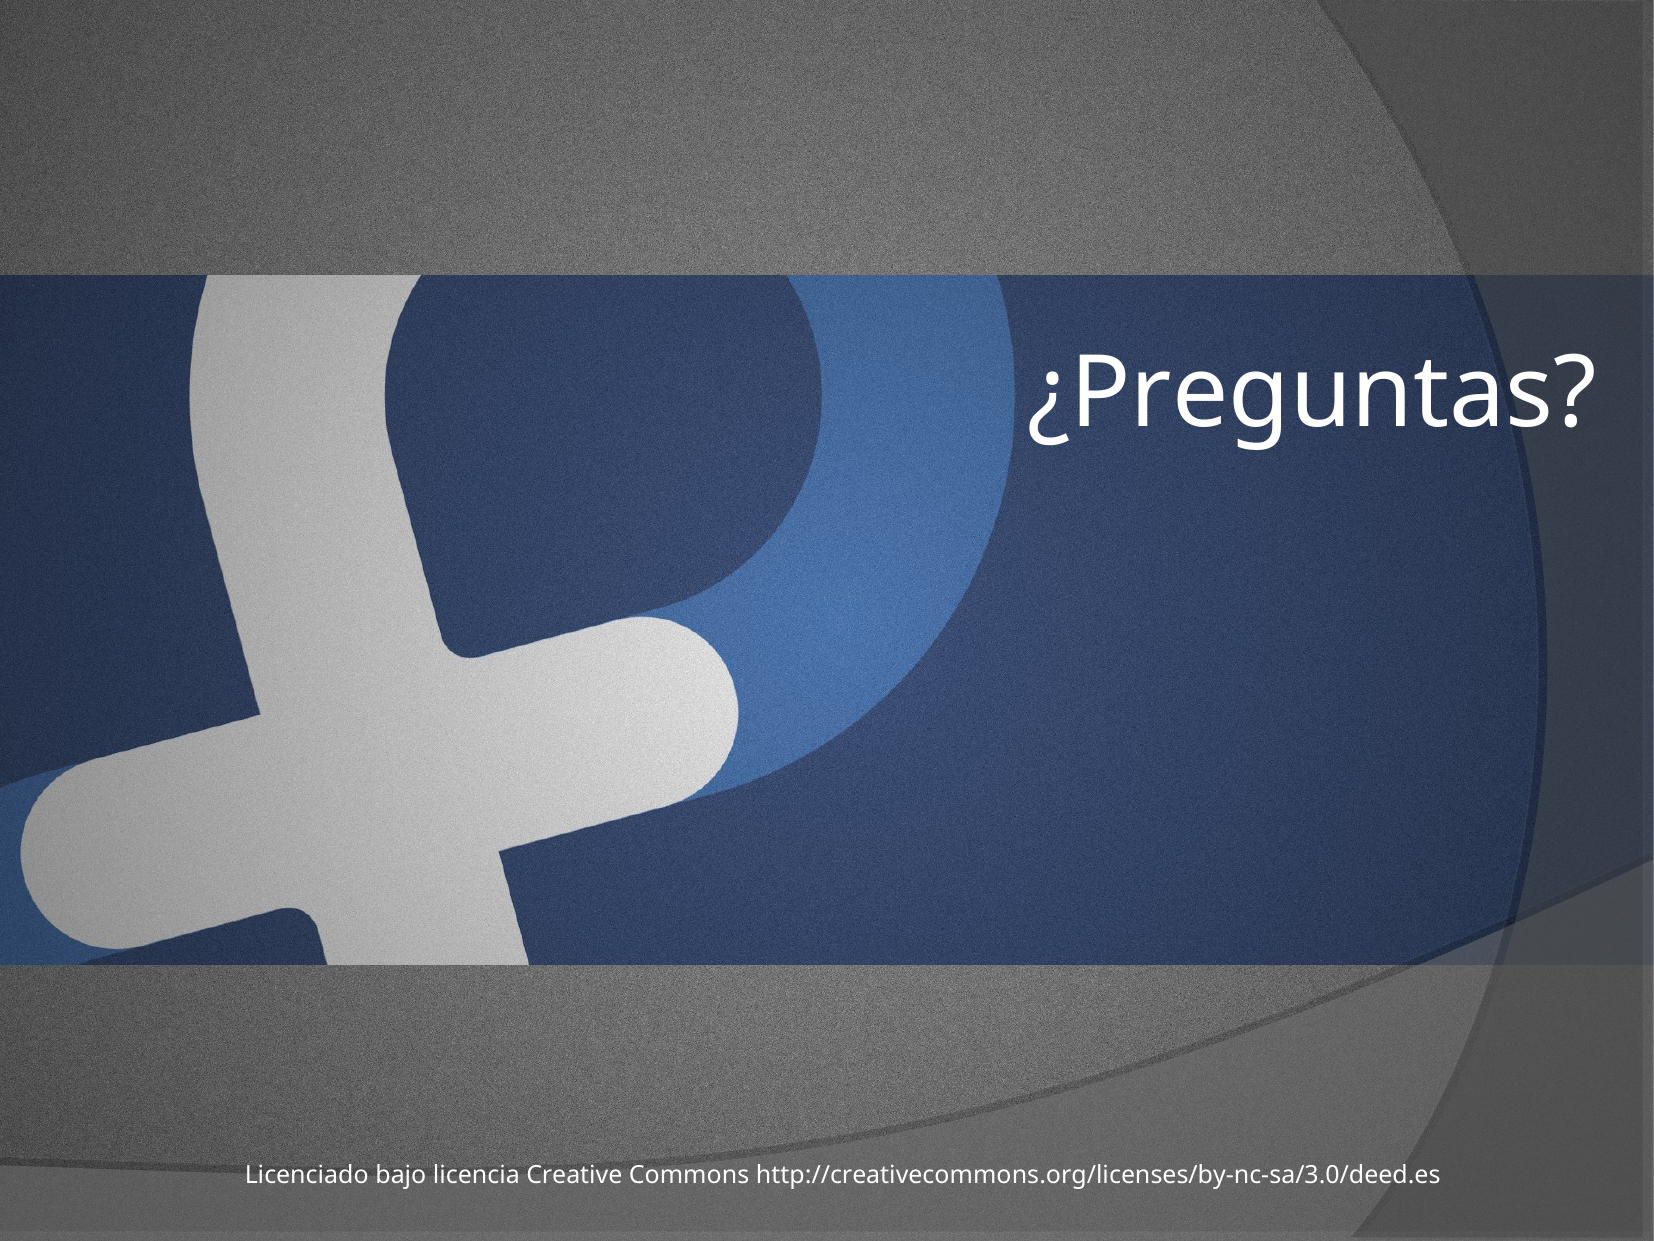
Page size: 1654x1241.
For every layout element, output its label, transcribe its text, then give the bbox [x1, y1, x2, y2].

text_box Licenciado bajo licencia Creative Commons http://creativecommons.org/licenses/by-nc-sa/3.0/deed.es [74, 1126, 1613, 1197]
picture [0, 0, 1547, 1167]
text_box ¿Preguntas? [1243, 379, 1272, 420]
text_box ¿Preguntas? [22, 330, 1598, 448]
